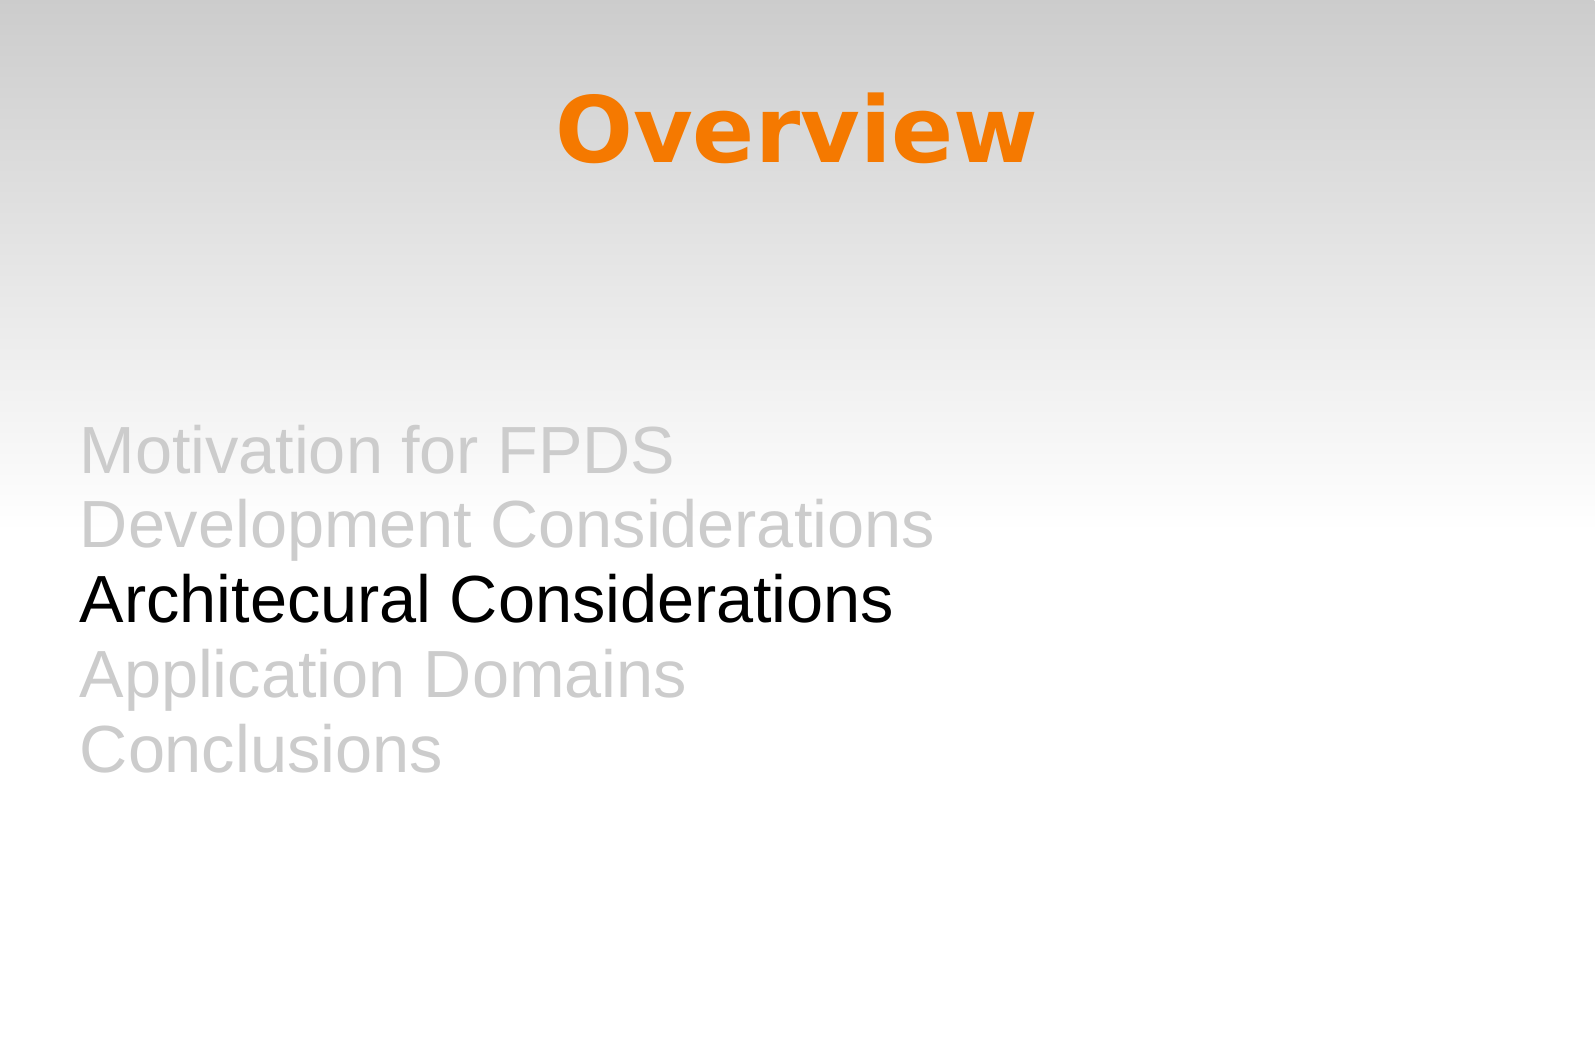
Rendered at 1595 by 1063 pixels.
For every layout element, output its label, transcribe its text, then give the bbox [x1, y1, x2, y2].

title Overview [79, 49, 1515, 213]
subtitle Motivation for FPDS Development Considerations Architecural Considerations Application Domains Conclusions [79, 256, 1515, 943]
